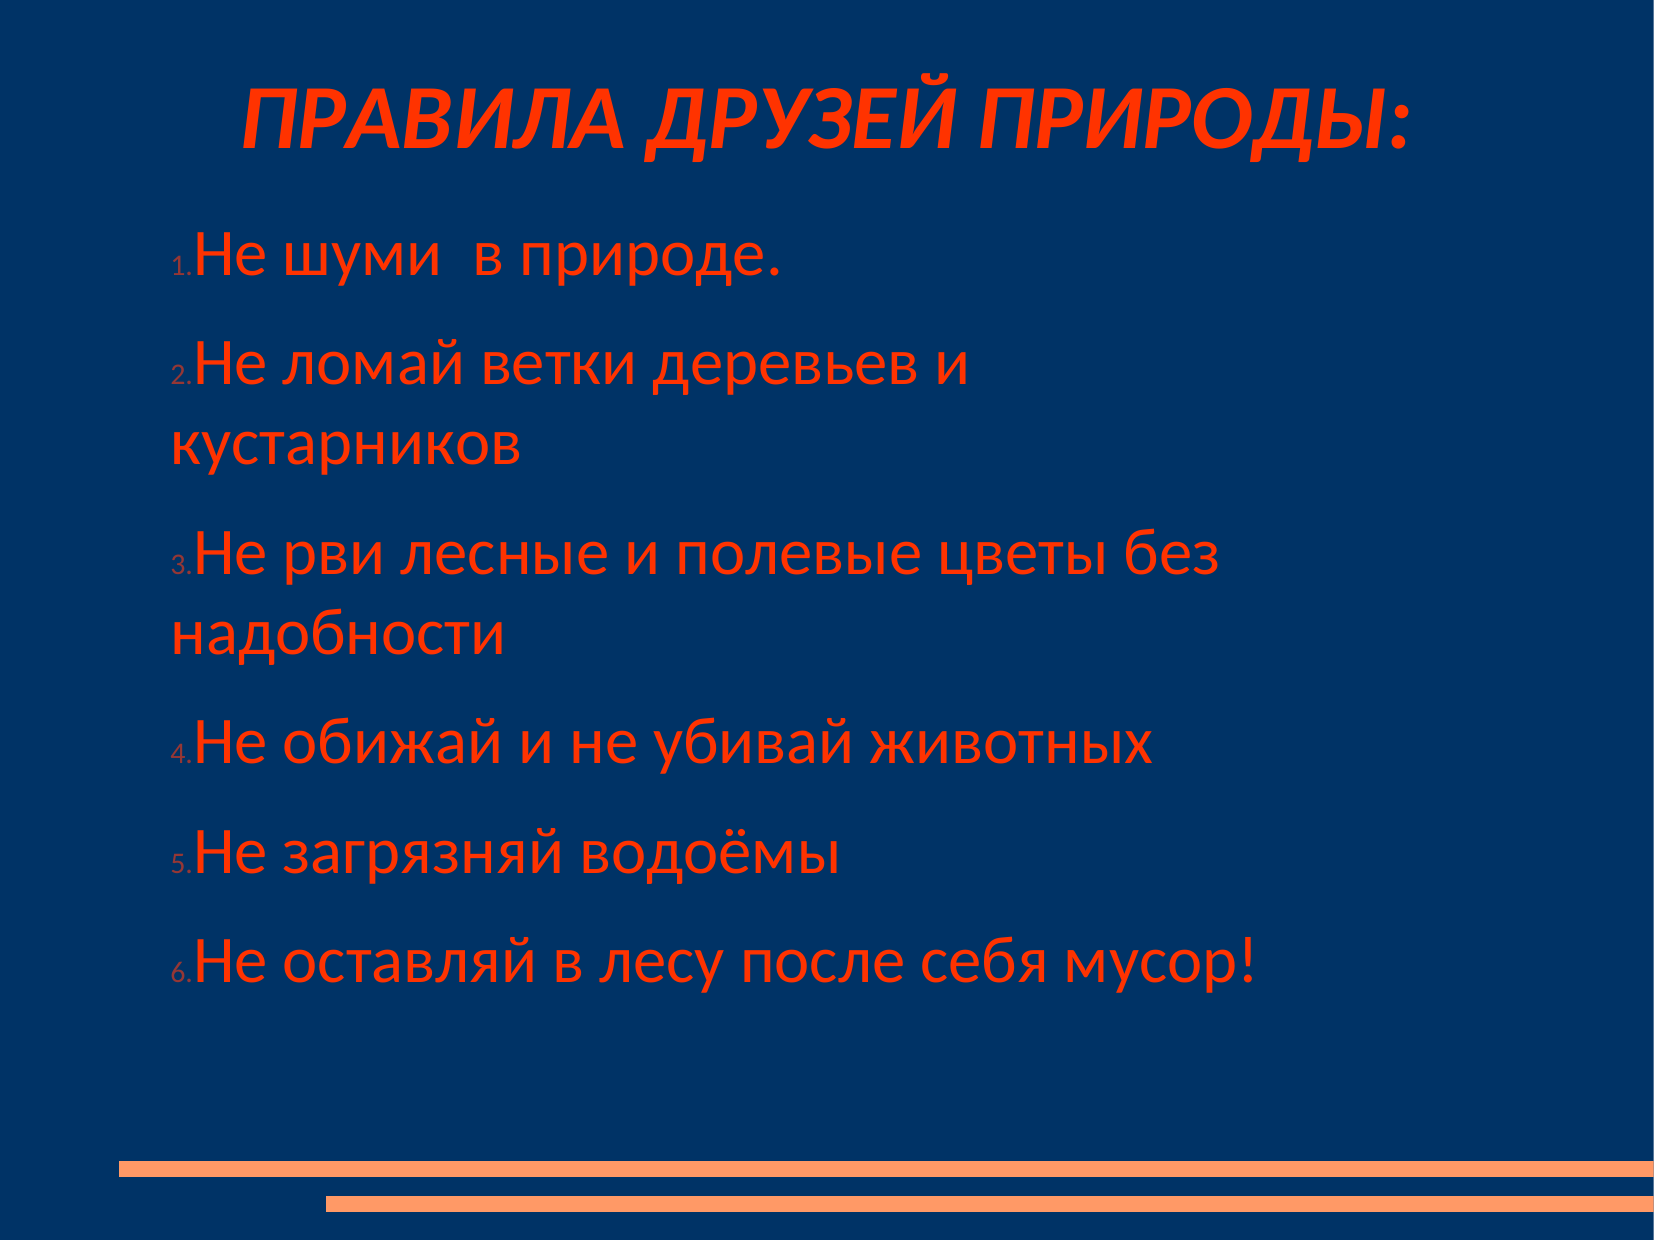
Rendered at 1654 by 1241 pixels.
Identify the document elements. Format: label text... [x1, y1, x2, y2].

title ПРАВИЛА ДРУЗЕЙ ПРИРОДЫ: [82, 49, 1571, 257]
list Не шуми в природе. Не ломай ветки деревьев и кустарников Не рви лесные и полевые цветы без надобности Не обижай и не убивай животных Не загрязняй водоёмы Не оставляй в лесу после себя мусор! [155, 200, 1312, 1020]
